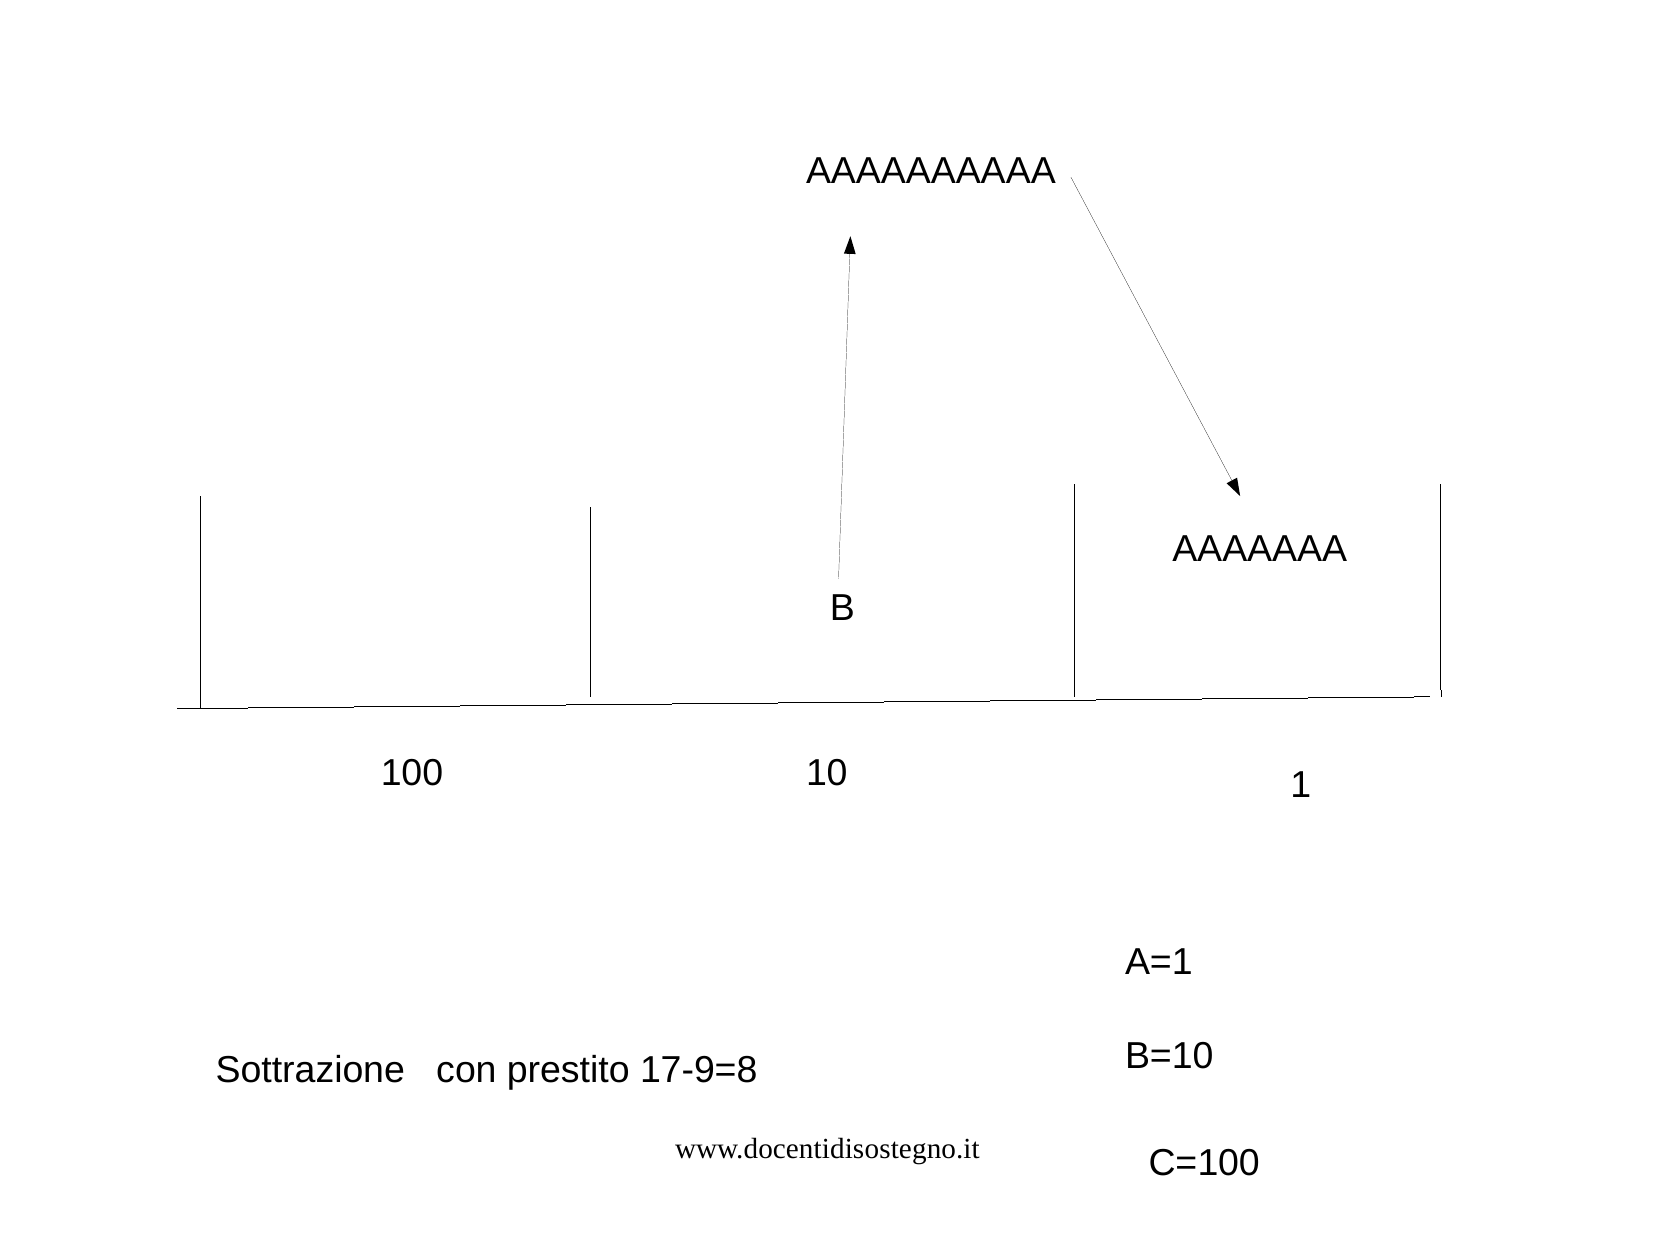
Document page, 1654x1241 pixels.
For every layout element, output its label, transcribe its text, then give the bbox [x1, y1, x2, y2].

text_box www.docentidisostegno.it [565, 1129, 1090, 1216]
text_box C=100 [1133, 1133, 1275, 1191]
text_box 10 [791, 744, 863, 801]
text_box 100 [366, 744, 459, 801]
text_box 1 [1275, 755, 1326, 813]
text_box Sottrazione con prestito 17-9=8 [200, 1041, 1052, 1099]
text_box AAAAAAAAAA [791, 141, 1071, 199]
text_box B=10 [1110, 1027, 1253, 1085]
text_box A=1 [1110, 933, 1208, 990]
text_box AAAAAAA [1157, 519, 1363, 577]
text_box B [814, 578, 870, 636]
